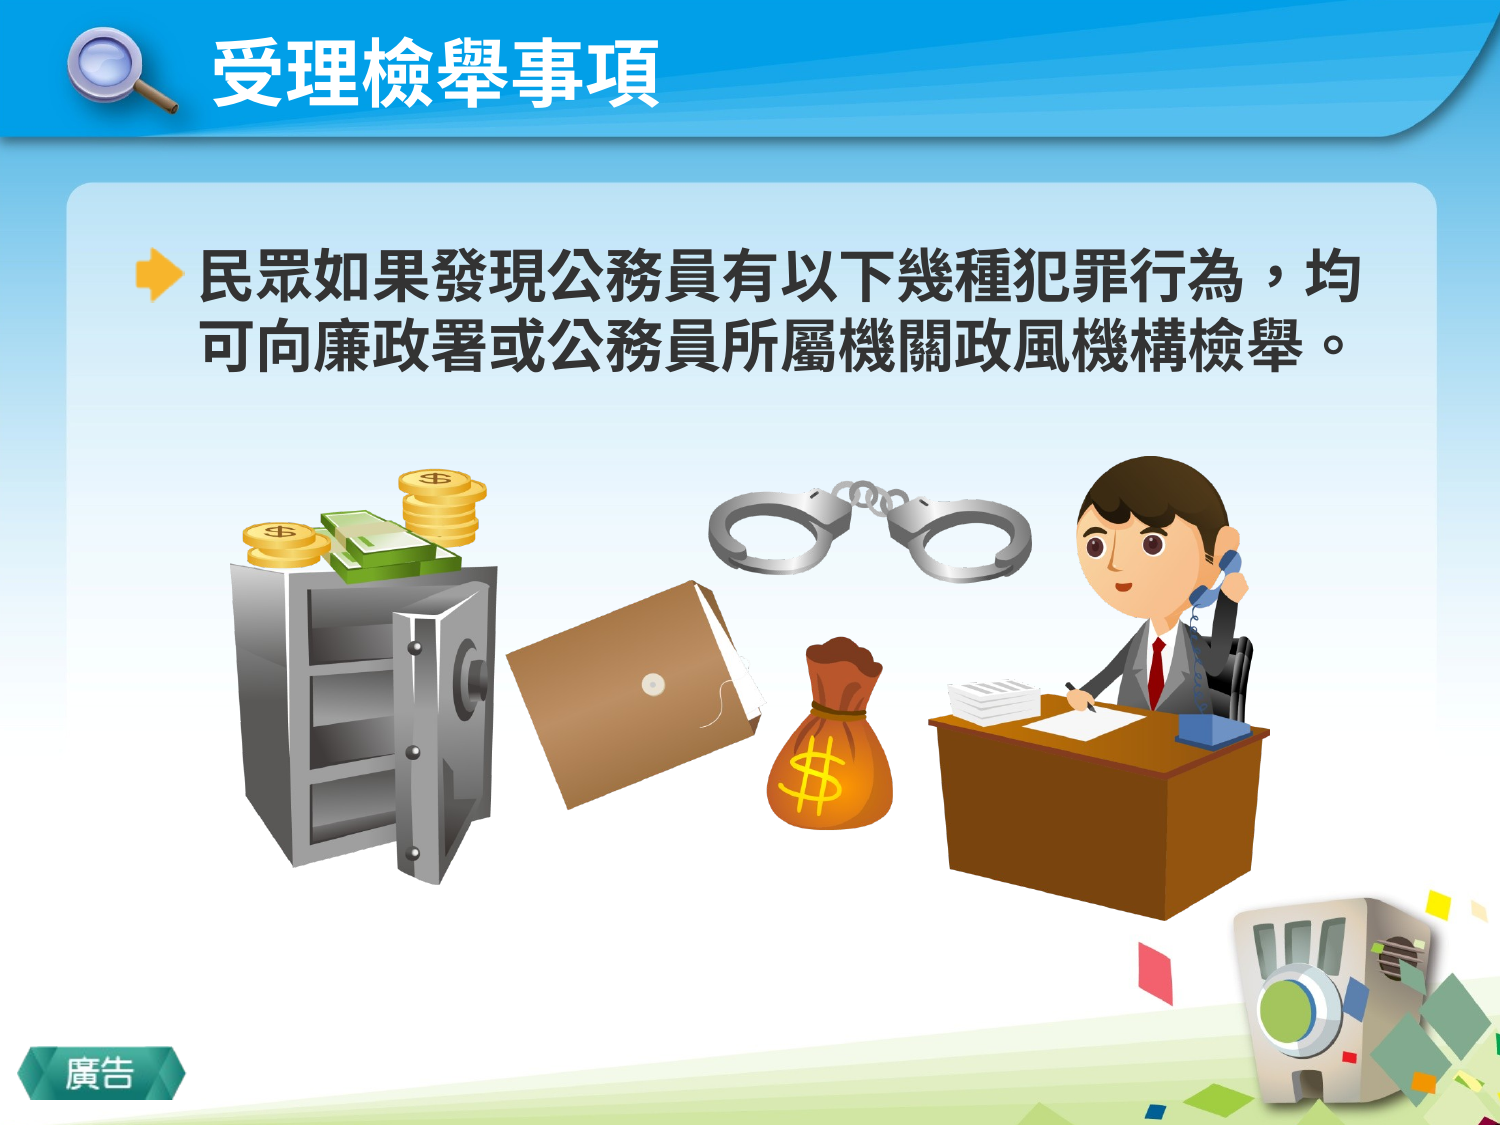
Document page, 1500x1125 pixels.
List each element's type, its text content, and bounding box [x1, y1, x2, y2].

picture [67, 27, 179, 114]
text_box 民眾如果發現公務員有以下幾種犯罪行為，均可向廉政署或公務員所屬機關政風機構檢舉。 [182, 231, 1412, 387]
picture [0, 0, 1500, 1125]
text_box 受理檢舉事項 [195, 18, 680, 125]
